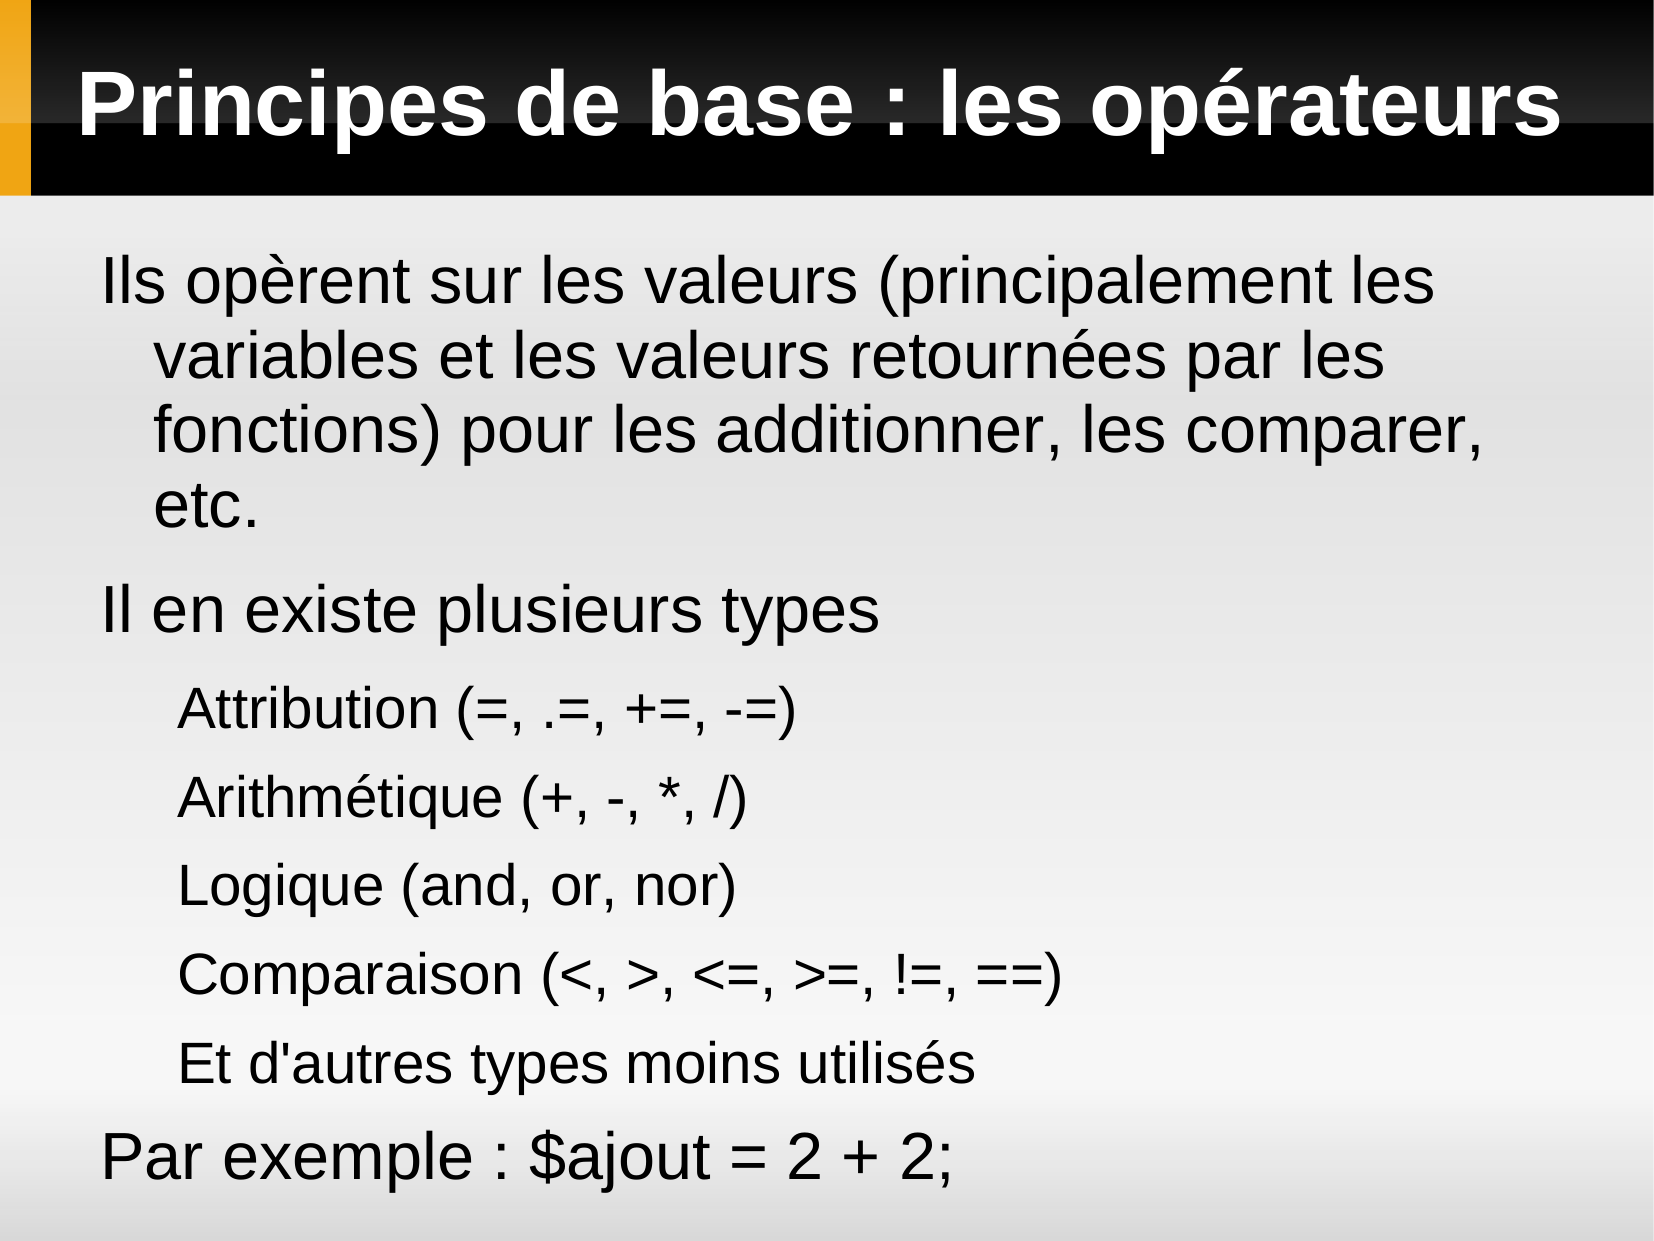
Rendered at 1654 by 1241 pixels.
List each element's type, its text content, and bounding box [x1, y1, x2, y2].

list Ils opèrent sur les valeurs (principalement les variables et les valeurs retournées par les fonctions) pour les additionner, les comparer, etc. Il en existe plusieurs types Attribution (=, .=, +=, -=) Arithmétique (+, -, *, /) Logique (and, or, nor) Comparaison (<, >, <=, >=, !=, ==) Et d'autres types moins utilisés Par exemple : $ajout = 2 + 2; [82, 242, 1571, 1194]
picture [0, 0, 1654, 1241]
title Principes de base : les opérateurs [76, 7, 1654, 200]
